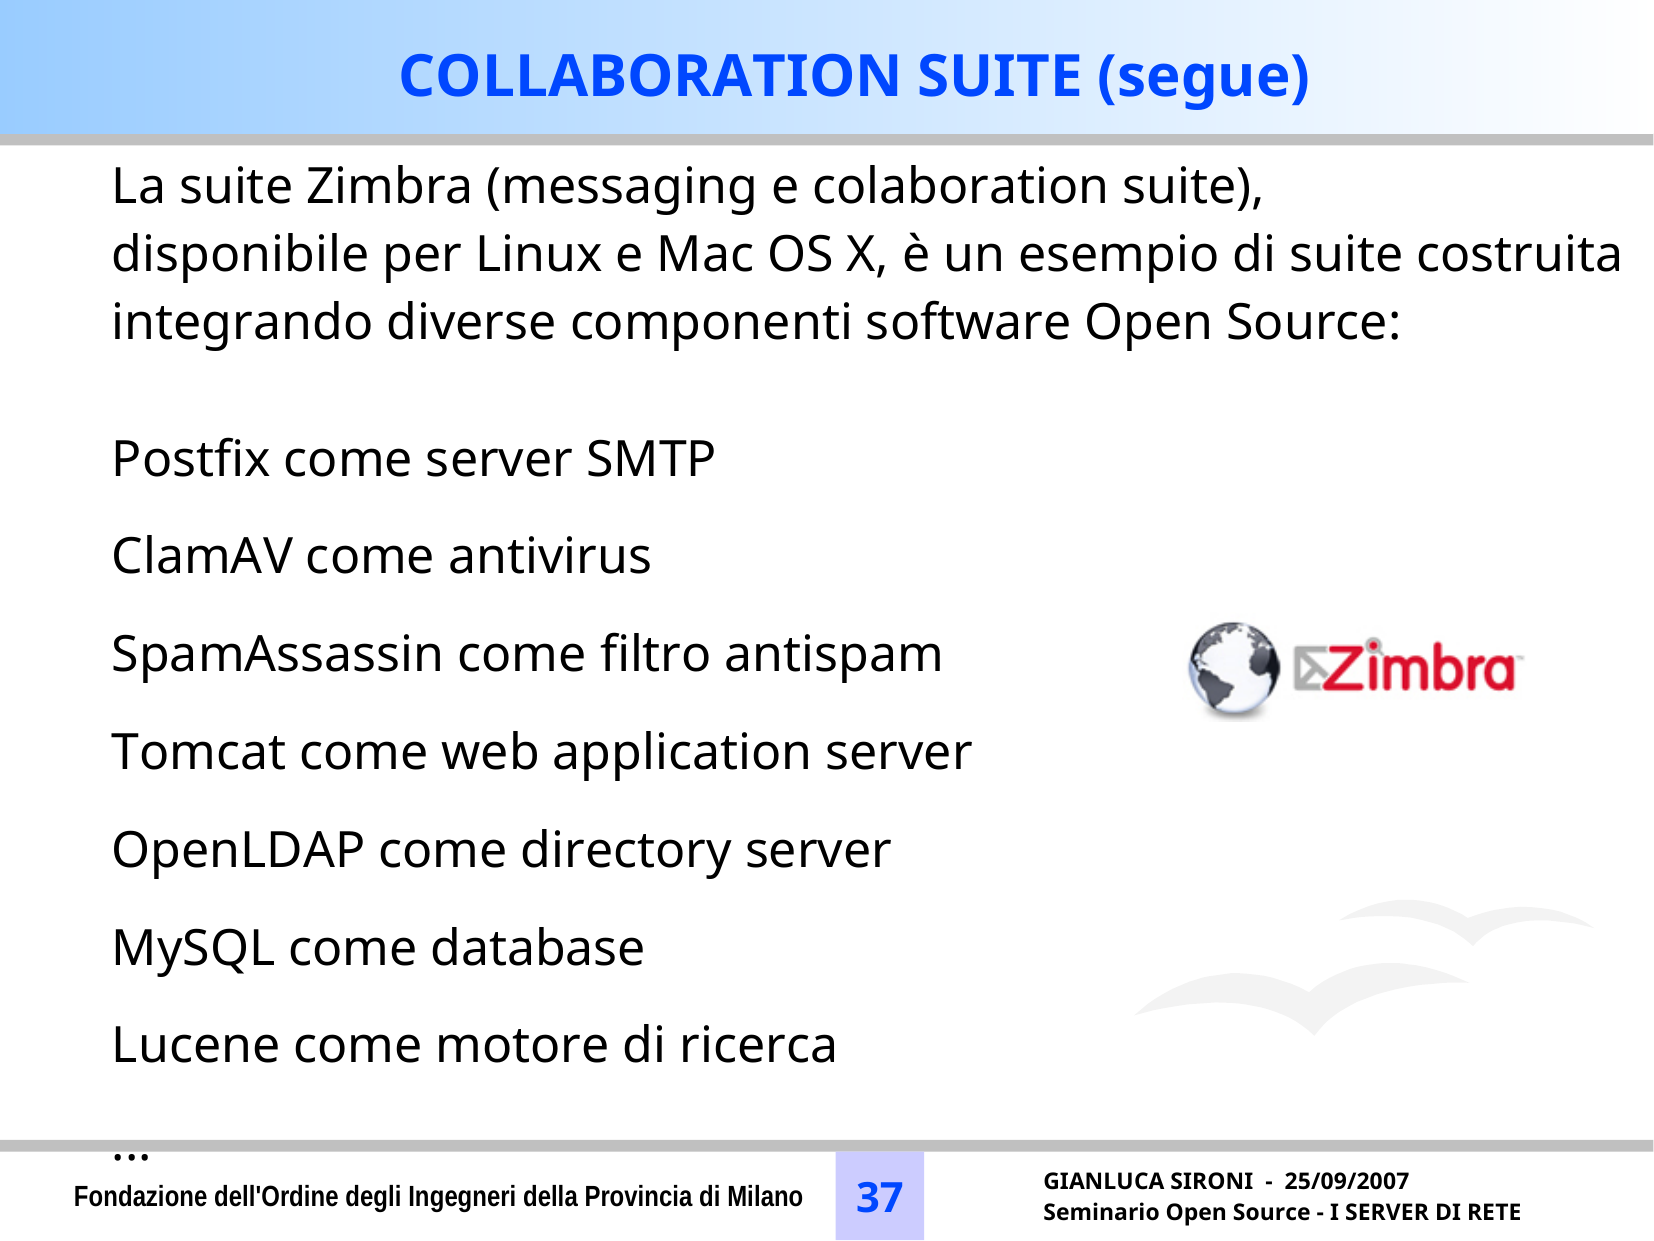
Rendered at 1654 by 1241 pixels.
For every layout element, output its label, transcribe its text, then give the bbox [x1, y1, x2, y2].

list La suite Zimbra (messaging e colaboration suite), disponibile per Linux e Mac OS X, è un esempio di suite costruita integrando diverse componenti software Open Source: Postfix come server SMTP ClamAV come antivirus SpamAssassin come filtro antispam Tomcat come web application server OpenLDAP come directory server MySQL come database Lucene come motore di ricerca ... [111, 149, 1654, 1241]
title COLLABORATION SUITE (segue) [85, 0, 1654, 148]
picture [1182, 612, 1527, 722]
